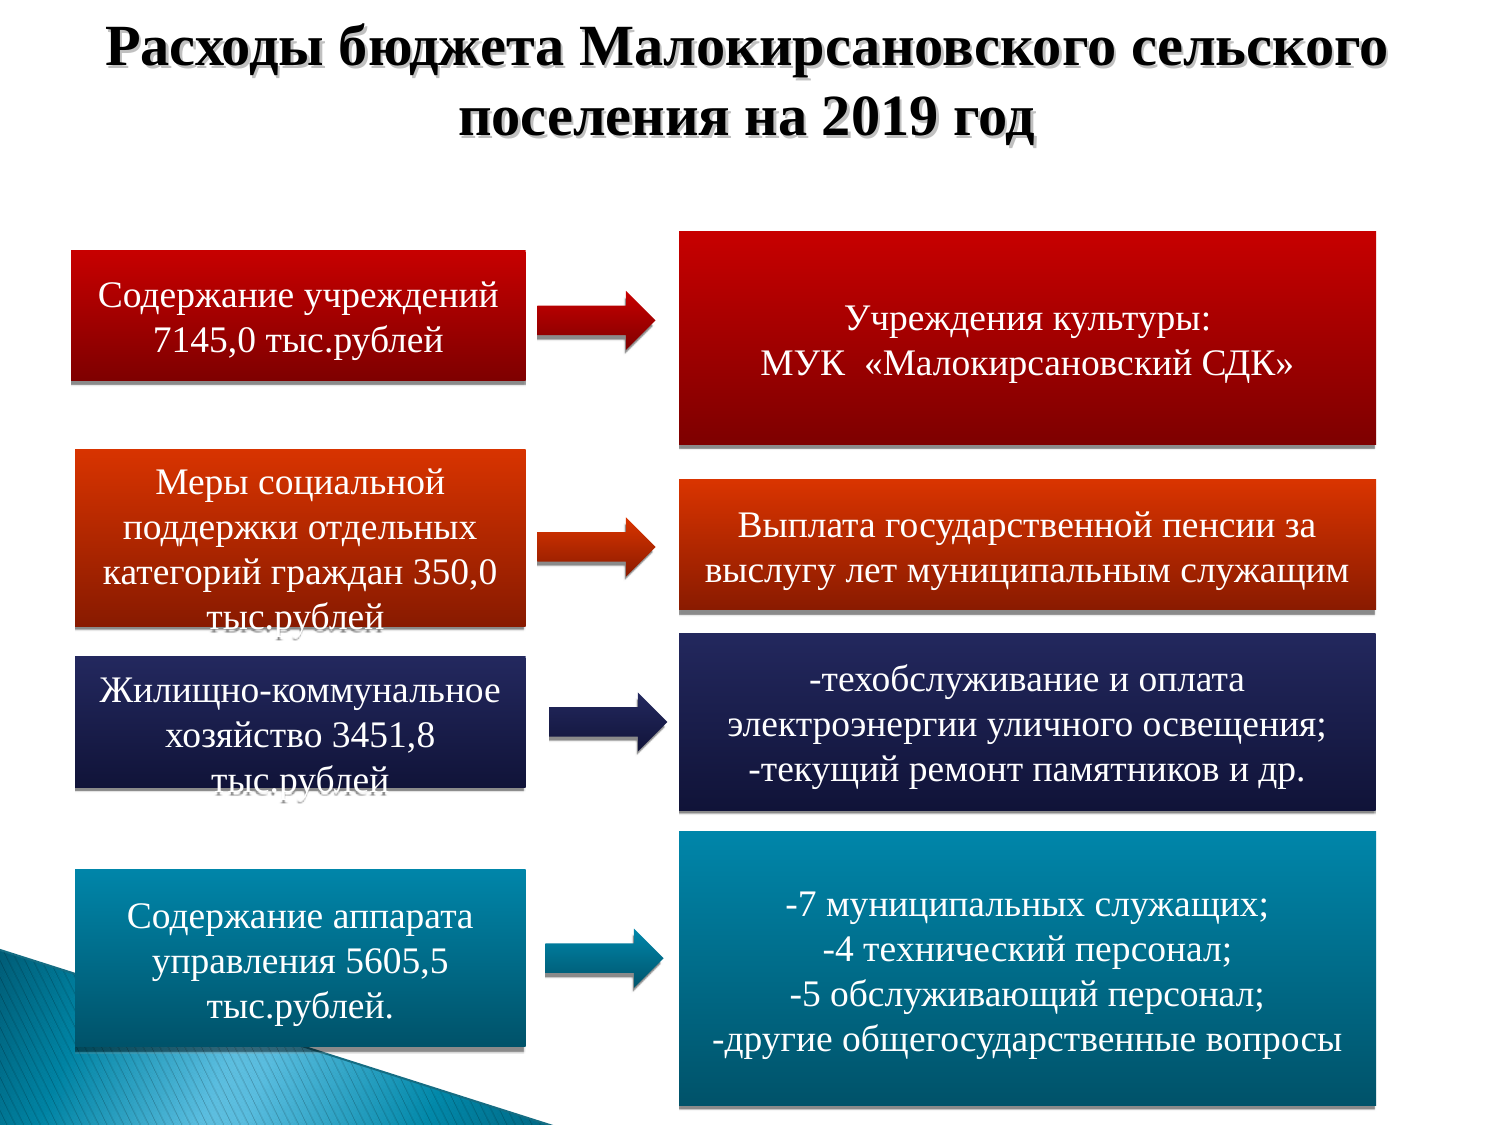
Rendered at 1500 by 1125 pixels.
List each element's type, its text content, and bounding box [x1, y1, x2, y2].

text_box -техобслуживание и оплата электроэнергии уличного освещения; -текущий ремонт памятников и др. [679, 633, 1376, 811]
text_box Меры социальной поддержки отдельных категорий граждан 350,0 тыс.рублей [75, 449, 526, 626]
text_box [537, 290, 656, 350]
text_box Содержание аппарата управления 5605,5 тыс.рублей. [75, 870, 526, 1047]
text_box [549, 692, 668, 752]
text_box [545, 928, 664, 988]
text_box Выплата государственной пенсии за выслугу лет муниципальным служащим [679, 480, 1376, 610]
text_box [537, 517, 656, 577]
text_box -7 муниципальных служащих; -4 технический персонал; -5 обслуживающий персонал; -другие общегосударственные вопросы [679, 832, 1376, 1106]
text_box Содержание учреждений 7145,0 тыс.рублей [71, 250, 526, 380]
text_box Расходы бюджета Малокирсановского сельского поселения на 2019 год [0, 0, 1494, 155]
text_box Учреждения культуры: МУК «Малокирсановский СДК» [679, 232, 1376, 444]
text_box Жилищно-коммунальное хозяйство 3451,8 тыс.рублей [75, 657, 526, 787]
